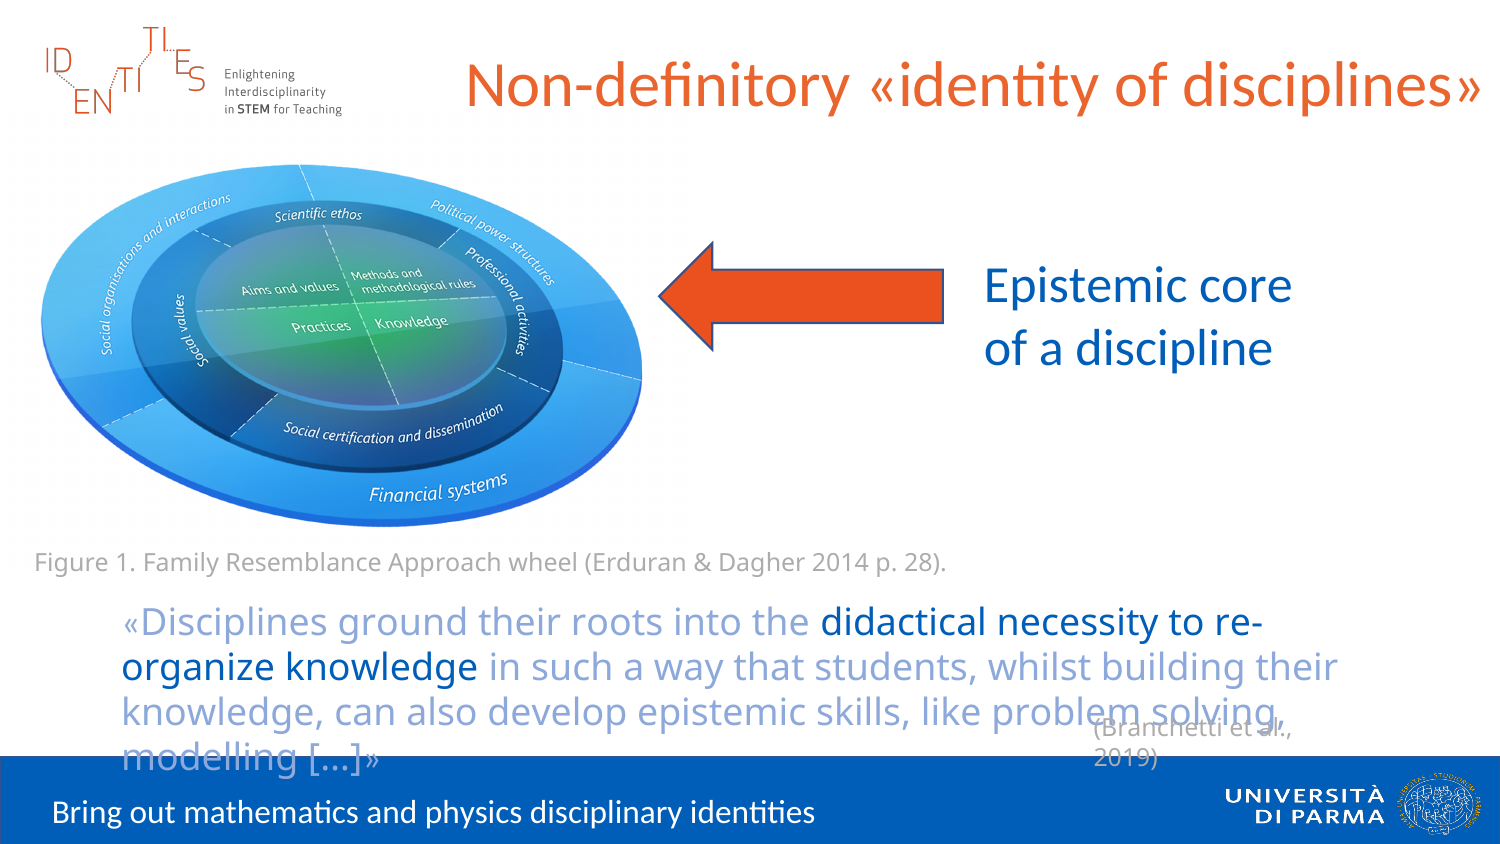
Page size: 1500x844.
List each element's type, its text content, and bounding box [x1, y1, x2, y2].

text_box [161, 757, 173, 768]
text_box [0, 757, 1500, 844]
text_box Epistemic core of a discipline [968, 243, 1354, 385]
text_box [280, 757, 292, 768]
text_box [1110, 757, 1118, 764]
text_box «Disciplines ground their roots into the didactical necessity to re-organize knowledge in such a way that students, whilst building their knowledge, can also develop epistemic skills, like problem solving, modelling […]» [106, 590, 1394, 743]
text_box Non-definitory «identity of disciplines» [225, 34, 1500, 129]
picture [0, 24, 688, 574]
text_box (Branchetti et al., 2019) [1078, 704, 1376, 750]
text_box [659, 243, 943, 350]
text_box Bring out mathematics and physics disciplinary identities [19, 783, 850, 839]
text_box [183, 757, 195, 768]
text_box Figure 1. Family Resemblance Approach wheel (Erduran & Dagher 2014 p. 28). [19, 538, 1355, 584]
picture [1226, 773, 1481, 835]
